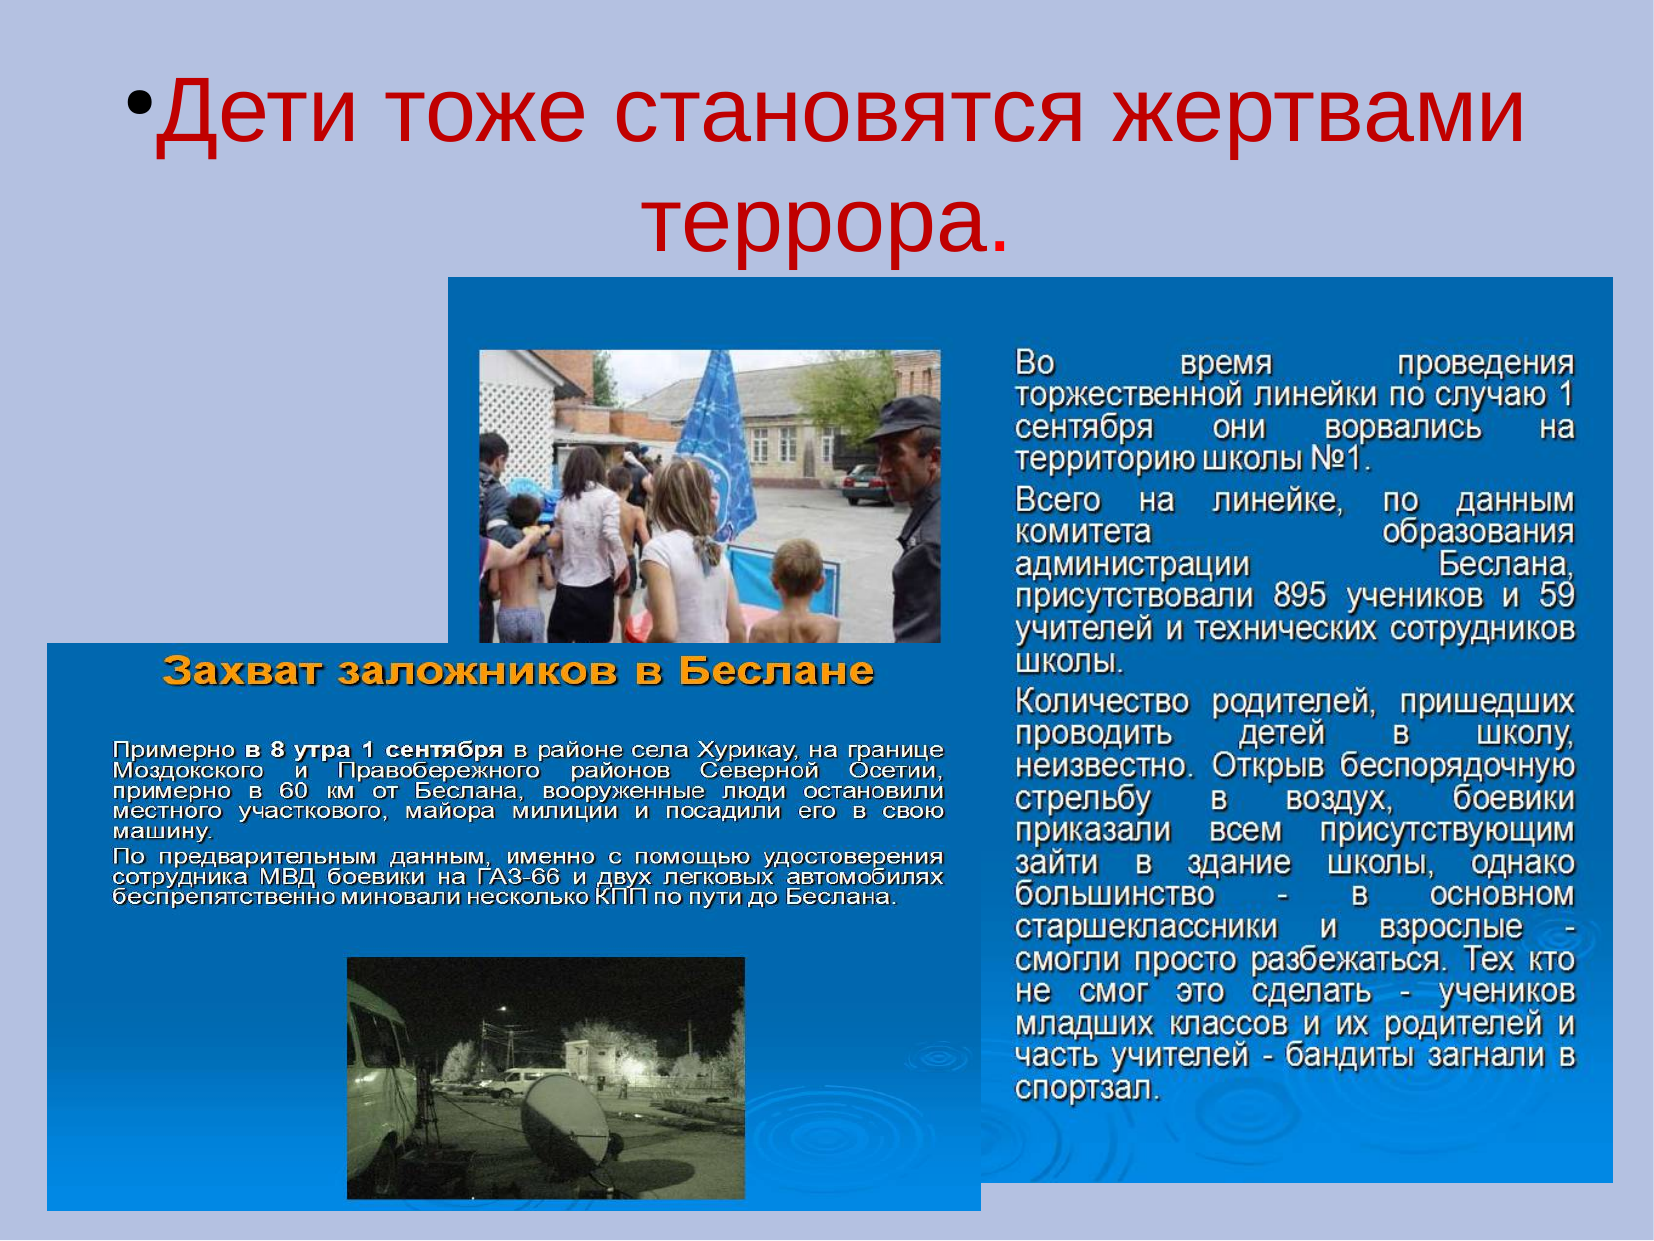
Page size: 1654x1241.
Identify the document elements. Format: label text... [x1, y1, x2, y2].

title Дети тоже становятся жертвами террора. [82, 49, 1571, 257]
picture [47, 277, 1613, 1211]
